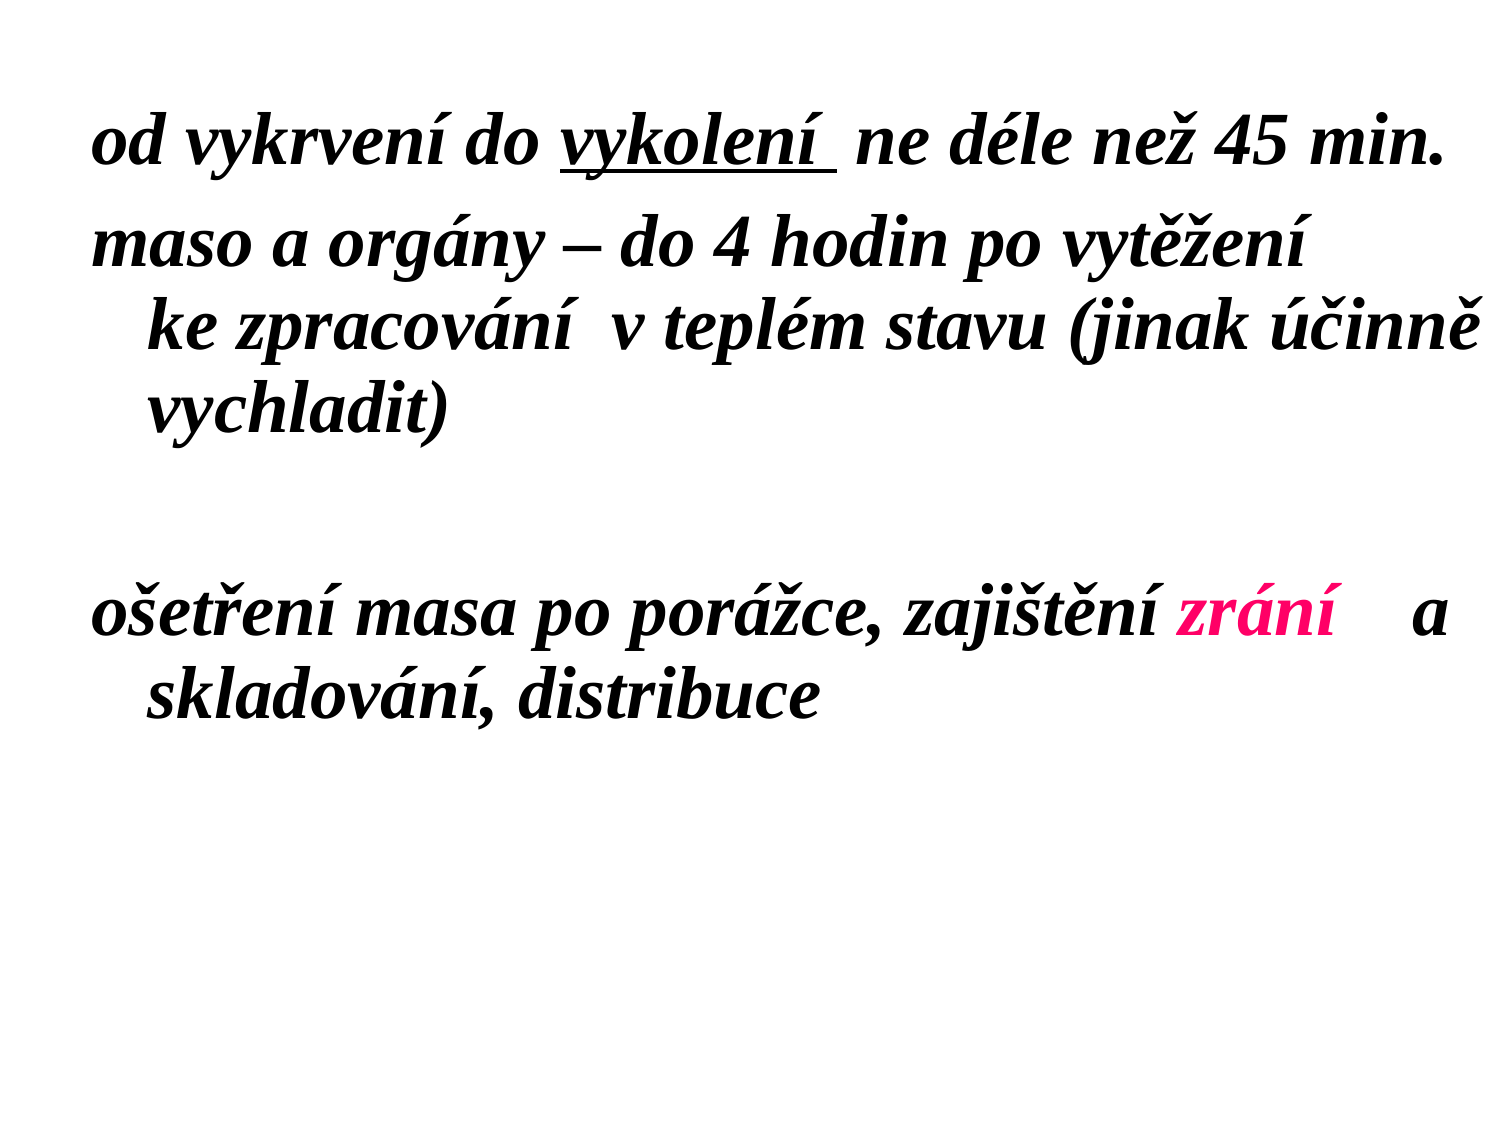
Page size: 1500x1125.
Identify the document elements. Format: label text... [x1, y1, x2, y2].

list od vykrvení do vykolení ne déle než 45 min. maso a orgány – do 4 hodin po vytěžení ke zpracování v teplém stavu (jinak účinně vychladit) ošetření masa po porážce, zajištění zrání a skladování, distribuce [76, 90, 1500, 1125]
